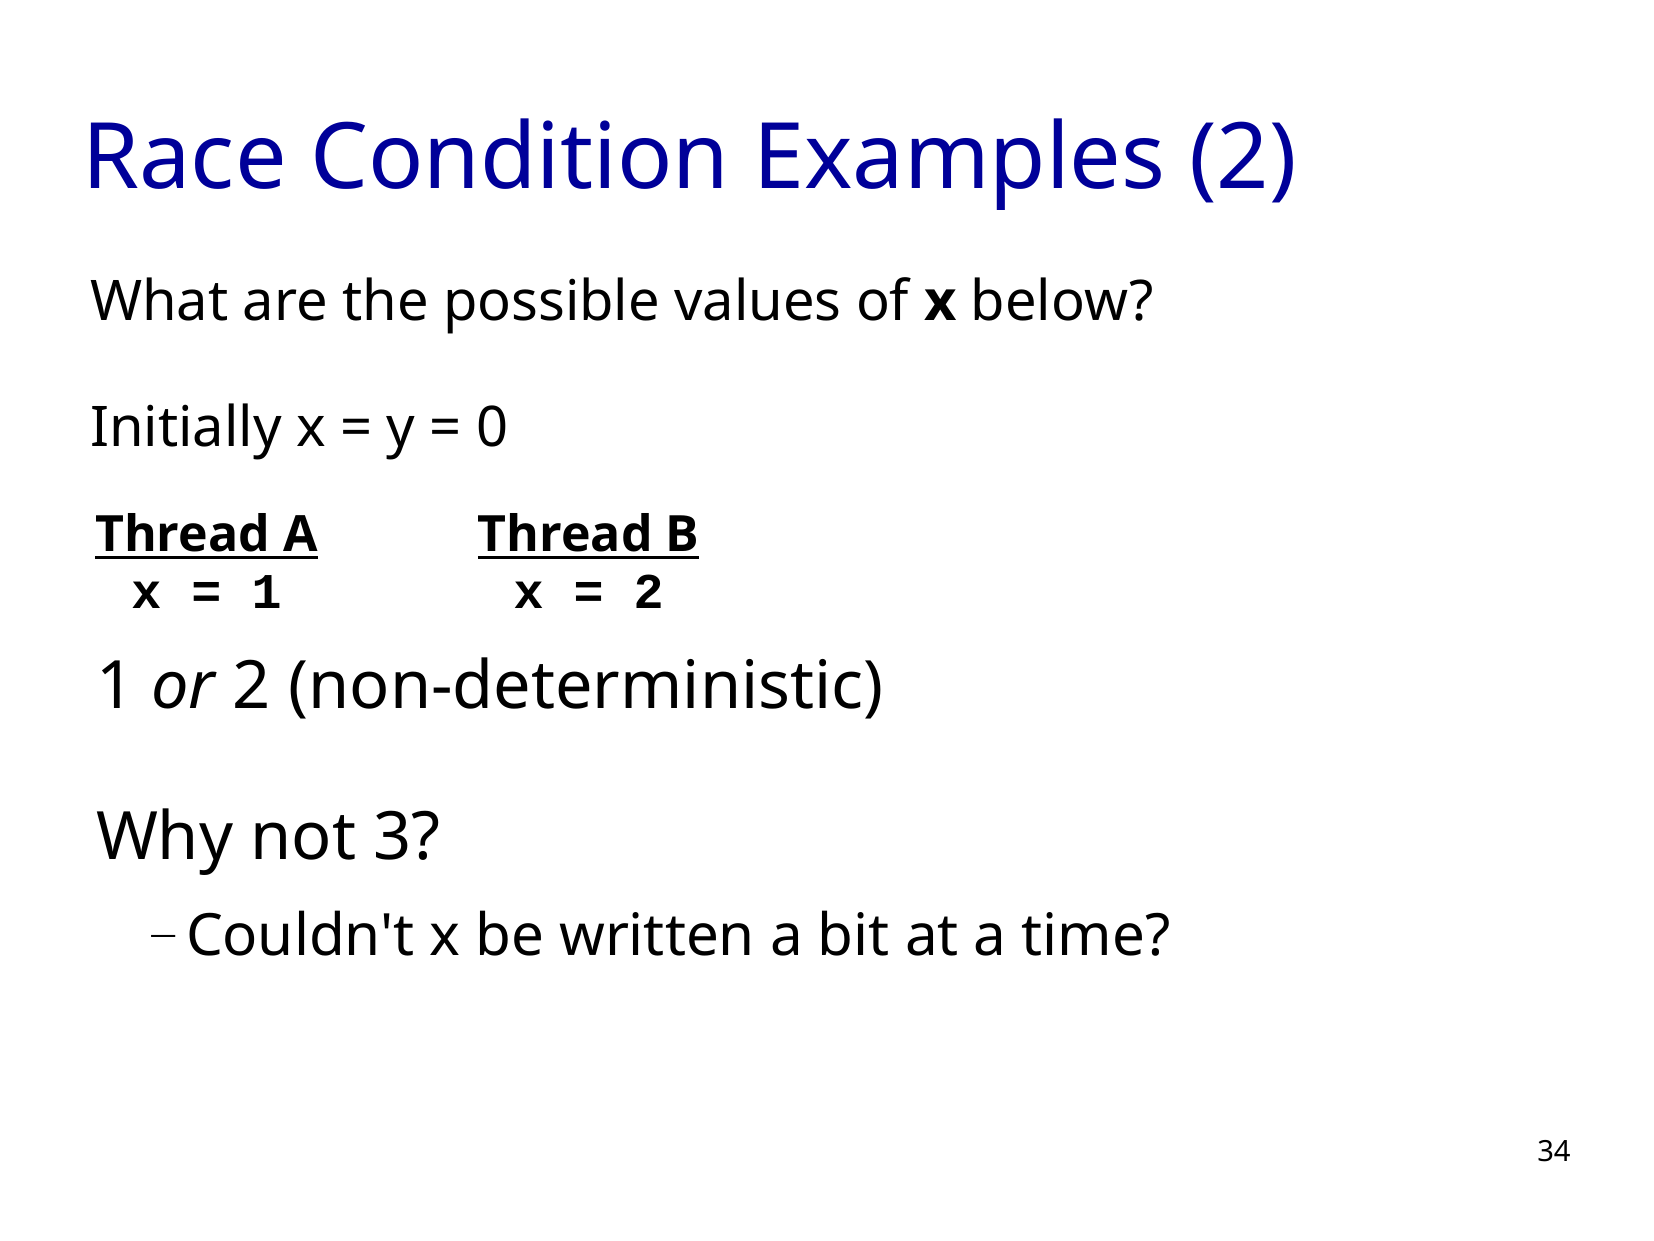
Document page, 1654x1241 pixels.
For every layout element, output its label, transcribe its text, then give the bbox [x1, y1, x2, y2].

text_box Thread A x = 1 [37, 491, 376, 638]
list 1 or 2 (non-deterministic) Why not 3? Couldn't x be written a bit at a time? [60, 637, 1571, 1141]
title Race Condition Examples (2) [82, 49, 1571, 257]
text_box Thread B x = 2 [420, 491, 758, 637]
list What are the possible values of x below? Initially x = y = 0 [60, 260, 1571, 466]
